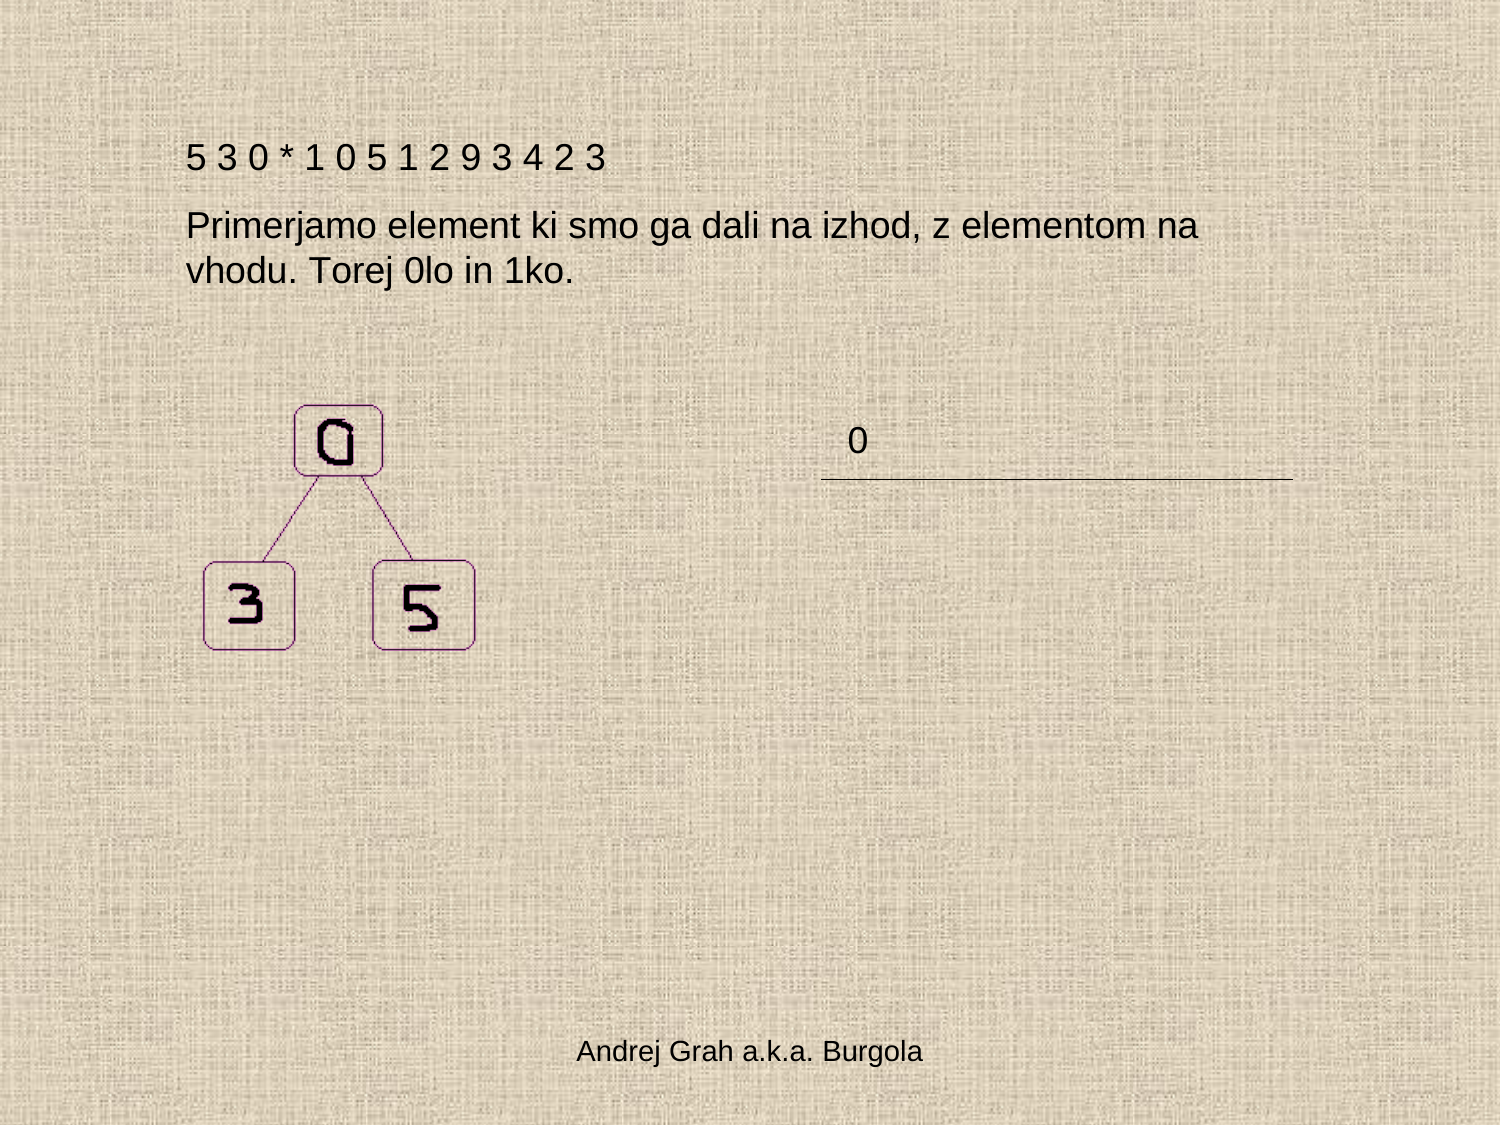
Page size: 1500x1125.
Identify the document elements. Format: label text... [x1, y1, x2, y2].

text_box 5 3 0 * 1 0 5 1 2 9 3 4 2 3 Primerjamo element ki smo ga dali na izhod, z elementom na vhodu. Torej 0lo in 1ko. [171, 125, 1235, 300]
picture [0, 0, 1500, 1125]
text_box 0 [832, 408, 1258, 470]
text_box Andrej Grah a.k.a. Burgola [512, 1024, 988, 1103]
